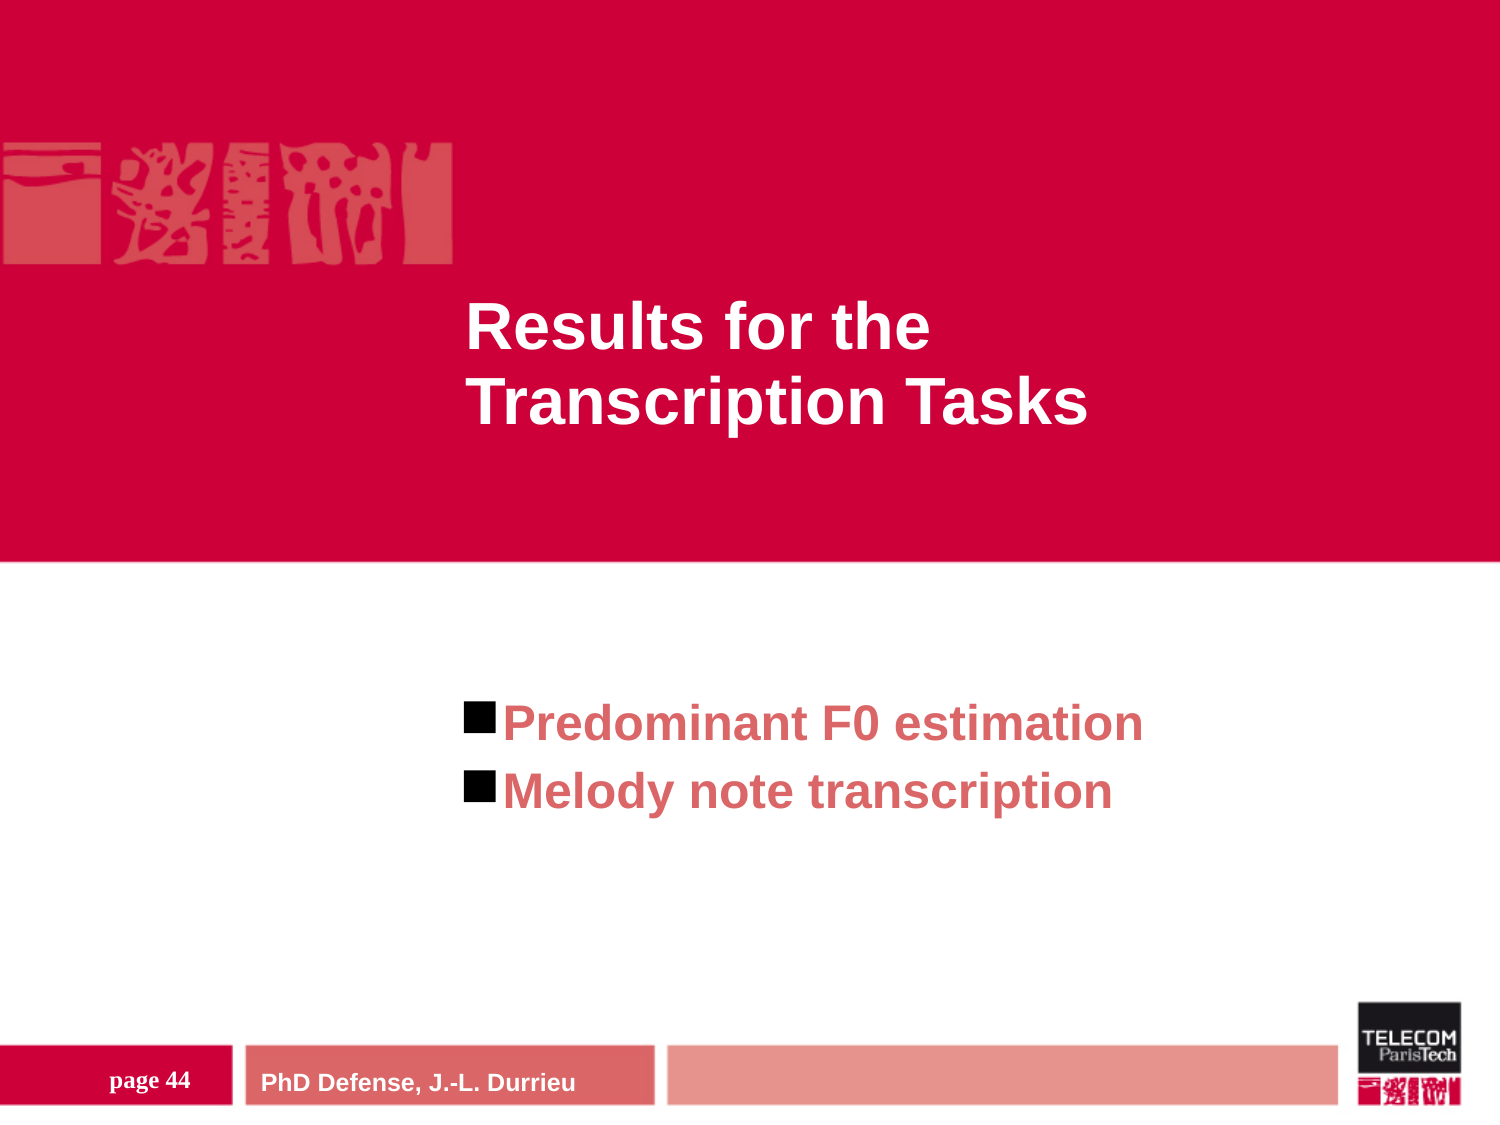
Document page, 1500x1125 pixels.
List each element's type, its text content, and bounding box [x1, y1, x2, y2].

picture [0, 0, 1500, 1125]
list Predominant F0 estimation Melody note transcription [465, 695, 1463, 938]
title Results for the Transcription Tasks [465, 202, 1459, 526]
